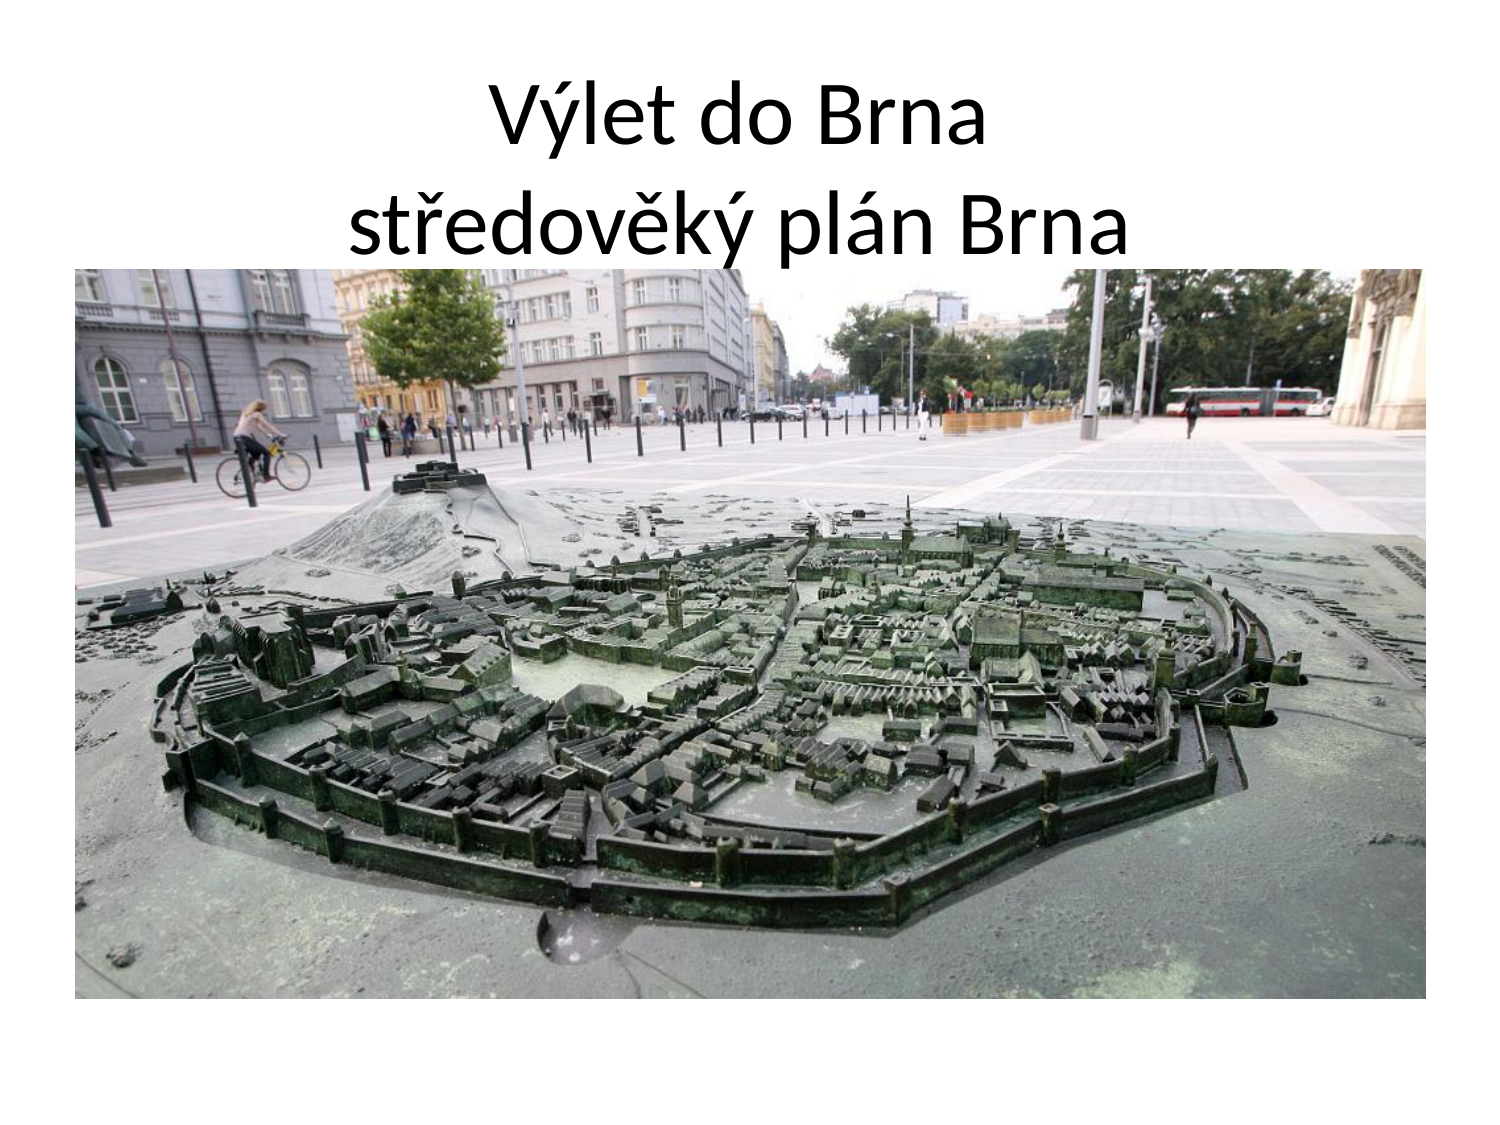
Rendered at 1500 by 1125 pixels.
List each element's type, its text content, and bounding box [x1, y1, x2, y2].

picture [75, 269, 1426, 999]
title Výlet do Brna středověký plán Brna [75, 45, 1426, 233]
